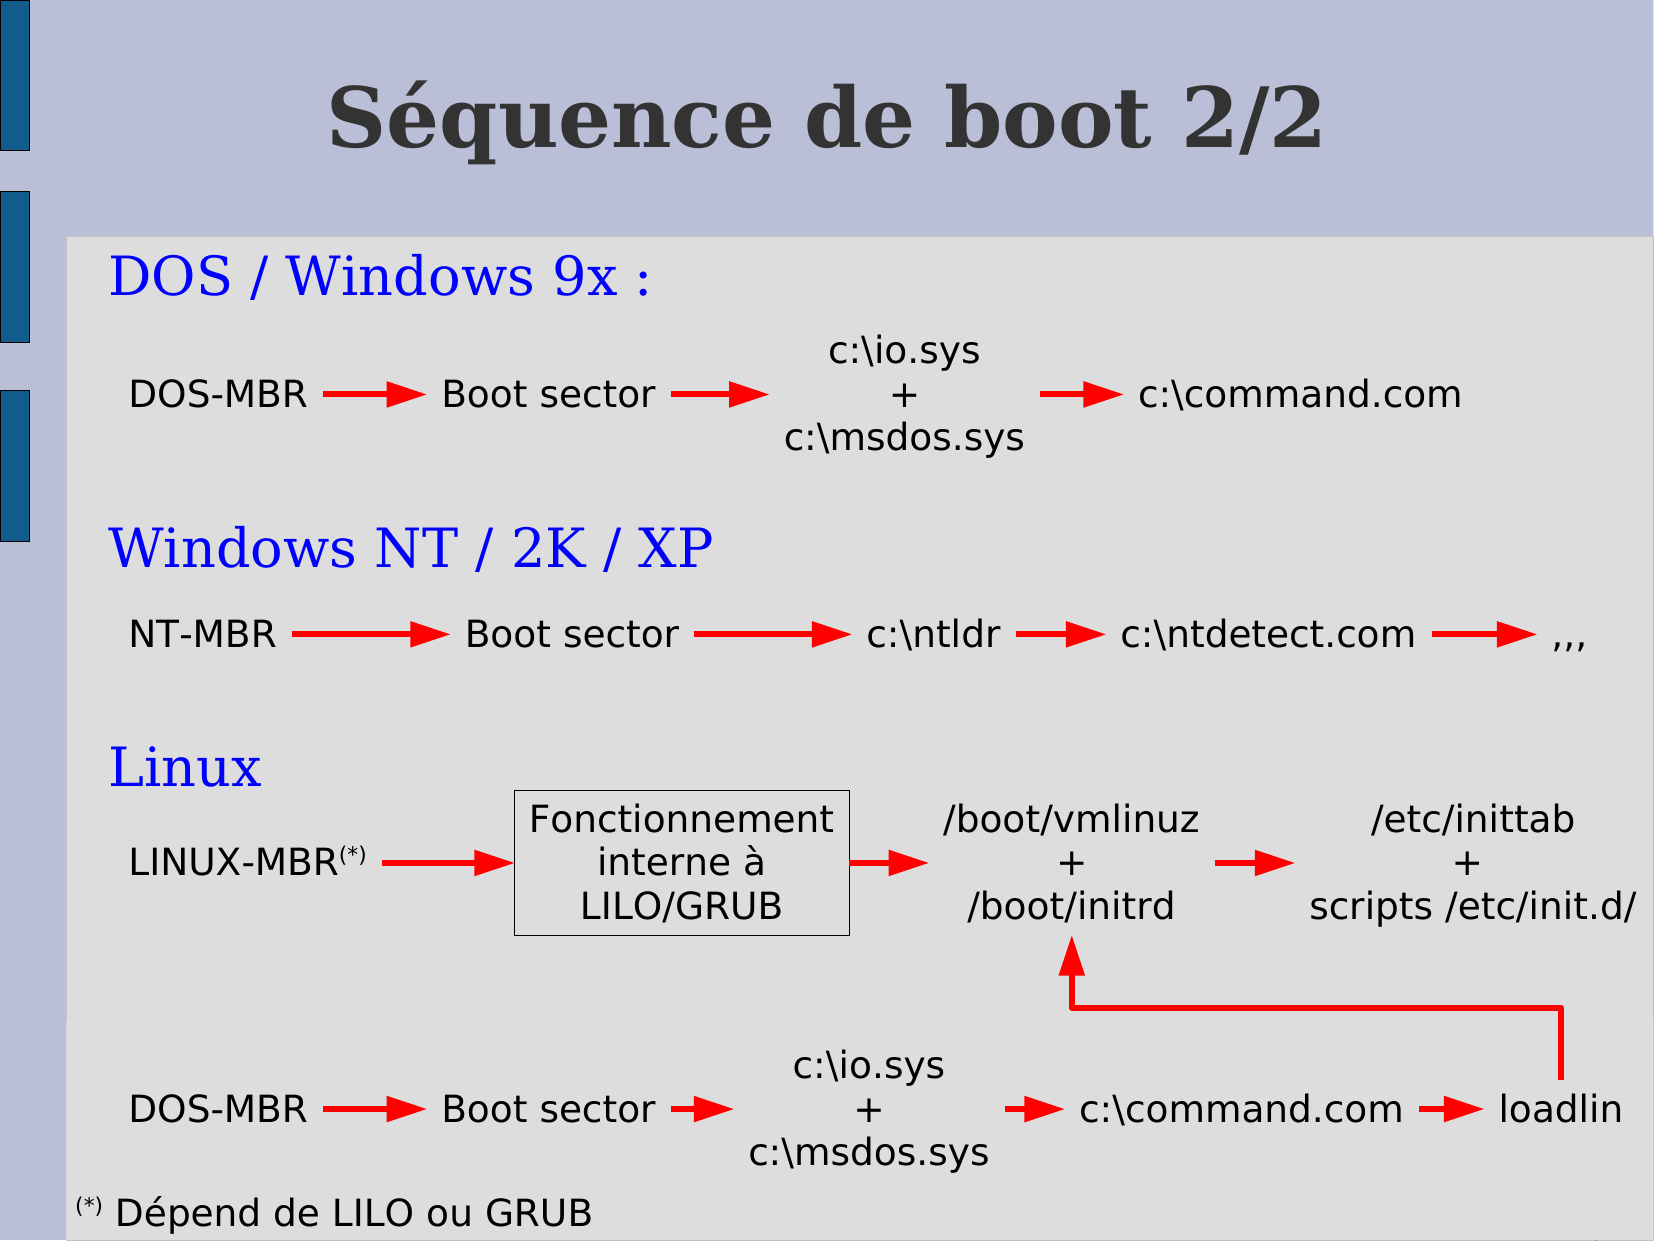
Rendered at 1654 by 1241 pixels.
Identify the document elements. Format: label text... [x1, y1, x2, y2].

text_box c:\command.com [1064, 1079, 1413, 1139]
text_box Boot sector [426, 1079, 667, 1139]
list Linux [844, 791, 849, 829]
list Linux [90, 735, 1534, 829]
list Windows NT / 2K / XP [90, 517, 1534, 594]
text_box c:\io.sys + c:\msdos.sys [733, 1036, 1000, 1182]
text_box c:\io.sys + c:\msdos.sys [769, 321, 1035, 468]
text_box /etc/inittab + scripts /etc/init.d/ [1294, 790, 1646, 936]
text_box /boot/vmlinuz + /boot/initrd [928, 790, 1210, 936]
text_box c:\ntldr [851, 605, 1013, 664]
title Séquence de boot 2/2 [121, 14, 1534, 222]
text_box c:\ntdetect.com [1105, 605, 1426, 664]
text_box Boot sector [426, 365, 667, 424]
text_box Boot sector [450, 605, 690, 664]
list DOS / Windows 9x : [90, 245, 1534, 322]
text_box [66, 1020, 1654, 1241]
text_box LINUX-MBR(*) [113, 833, 377, 893]
text_box ,,, [1536, 605, 1602, 664]
text_box DOS-MBR [113, 1079, 319, 1139]
text_box loadlin [1483, 1079, 1636, 1139]
text_box Fonctionnement interne à LILO/GRUB [514, 790, 844, 936]
text_box c:\command.com [1123, 365, 1472, 424]
text_box DOS-MBR [113, 365, 319, 424]
text_box (*) Dépend de LILO ou GRUB [60, 1183, 597, 1241]
text_box NT-MBR [113, 605, 289, 664]
